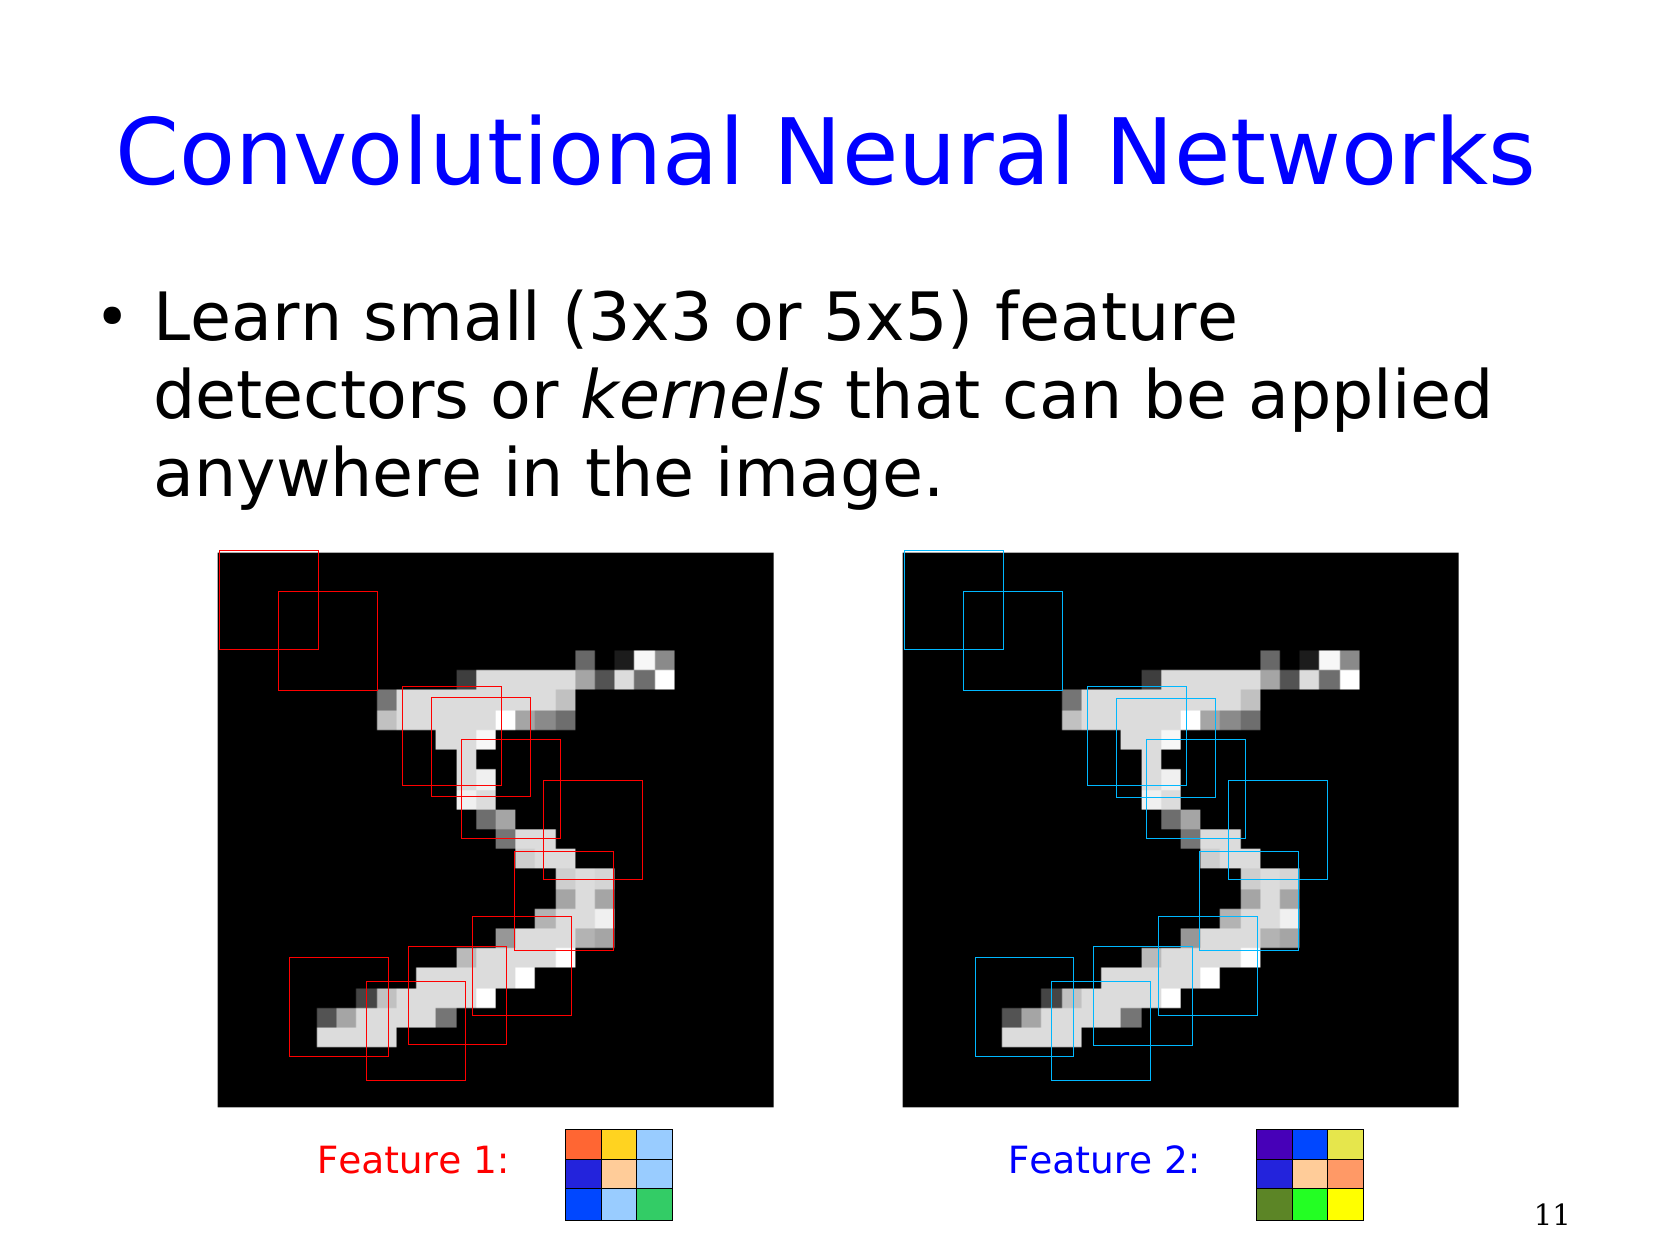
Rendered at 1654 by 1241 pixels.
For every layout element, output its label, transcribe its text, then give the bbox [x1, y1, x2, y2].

text_box [1256, 1129, 1364, 1221]
picture [206, 544, 786, 1115]
picture [891, 544, 1471, 1115]
text_box Feature 2: [993, 1131, 1235, 1234]
title Convolutional Neural Networks [82, 49, 1571, 257]
list Learn small (3x3 or 5x5) feature detectors or kernels that can be applied anywhere in the image. [82, 278, 1571, 1097]
text_box [565, 1129, 673, 1221]
text_box Feature 1: [302, 1131, 544, 1234]
